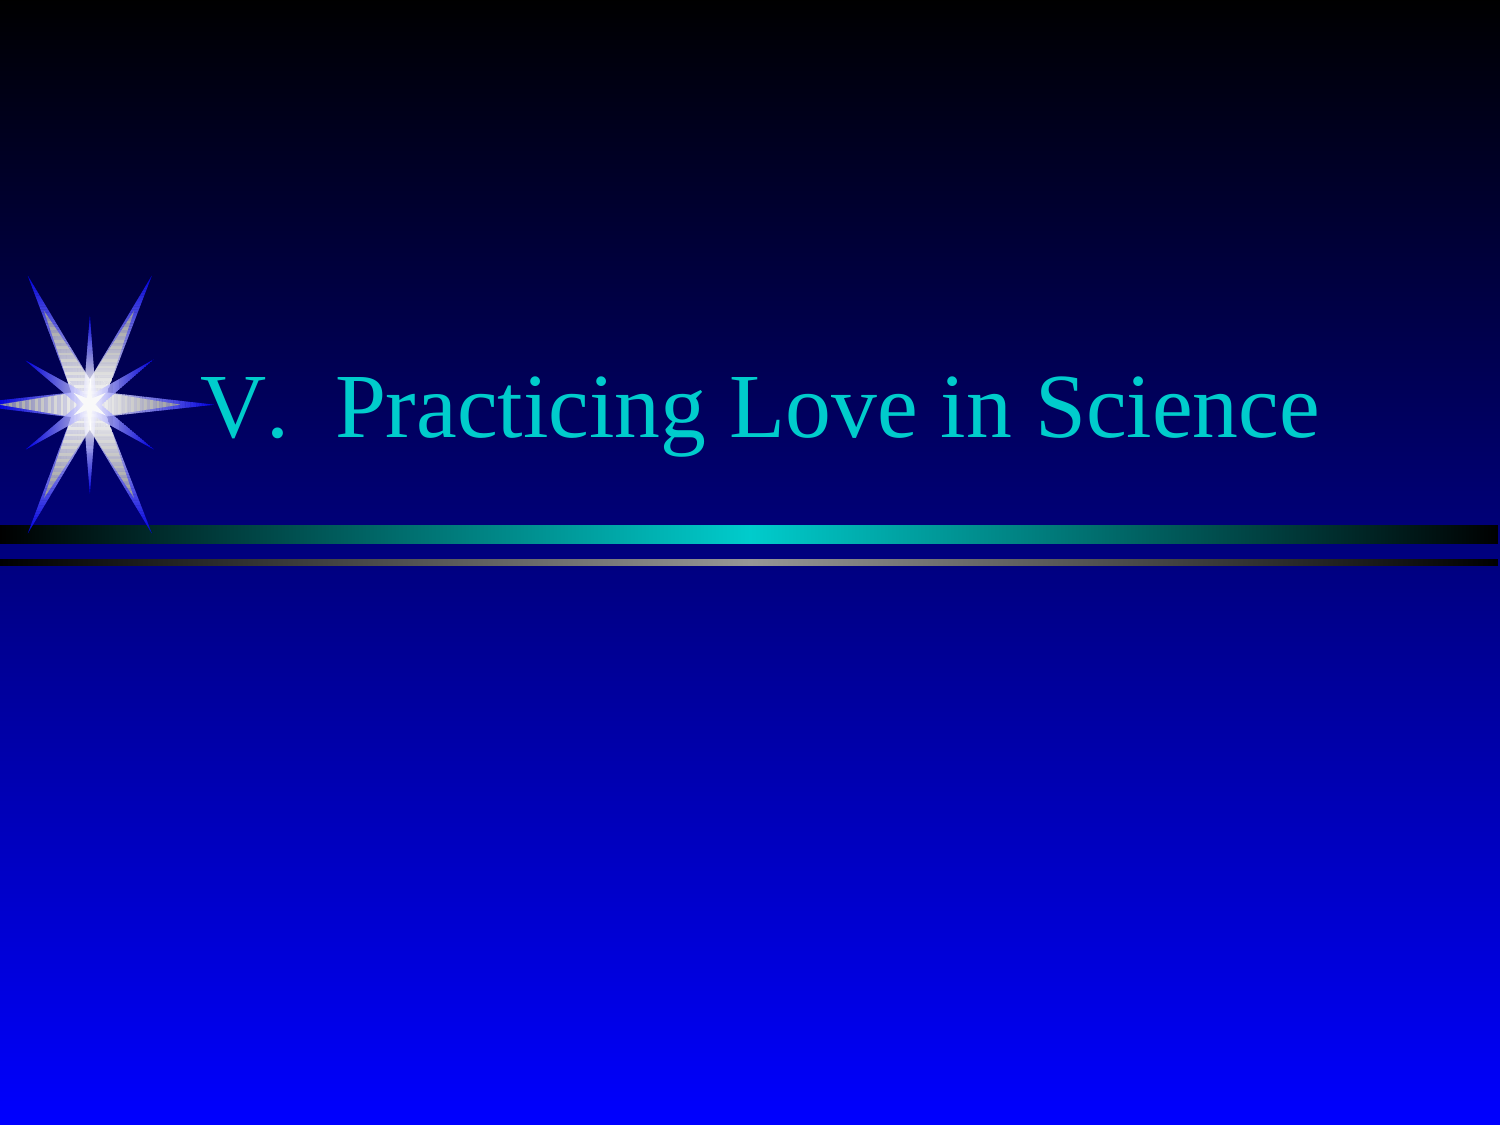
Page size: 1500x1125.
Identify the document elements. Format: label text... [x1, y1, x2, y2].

title V. Practicing Love in Science [200, 312, 1476, 501]
text_box 20 [38, 304, 48, 309]
text_box 20 [131, 304, 141, 309]
text_box 20 [131, 500, 141, 505]
text_box 20 [38, 500, 48, 505]
text_box 20 [181, 400, 187, 409]
